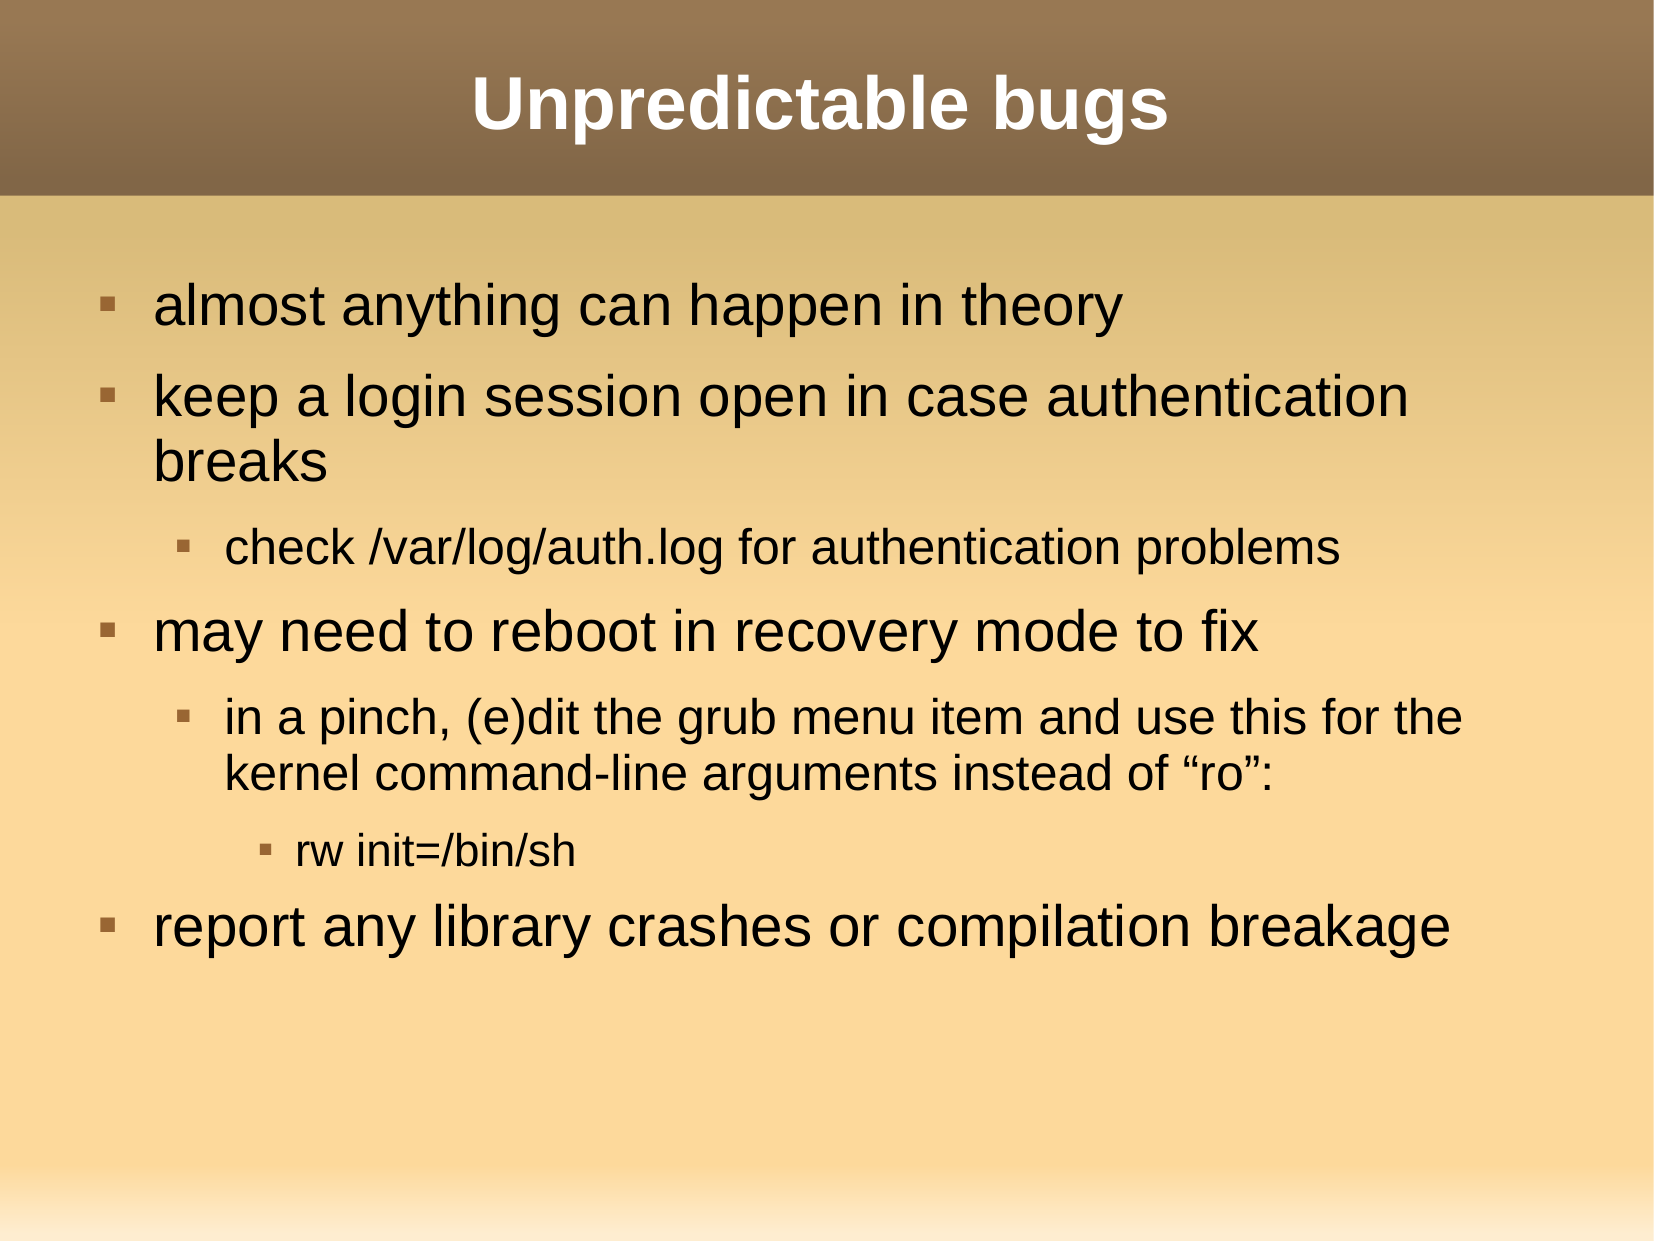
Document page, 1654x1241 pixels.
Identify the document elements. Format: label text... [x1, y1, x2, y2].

picture [0, 0, 1654, 1241]
list almost anything can happen in theory keep a login session open in case authentication breaks check /var/log/auth.log for authentication problems may need to reboot in recovery mode to fix in a pinch, (e)dit the grub menu item and use this for the kernel command-line arguments instead of “ro”: rw init=/bin/sh report any library crashes or compilation breakage [82, 272, 1571, 1077]
title Unpredictable bugs [76, 0, 1565, 208]
